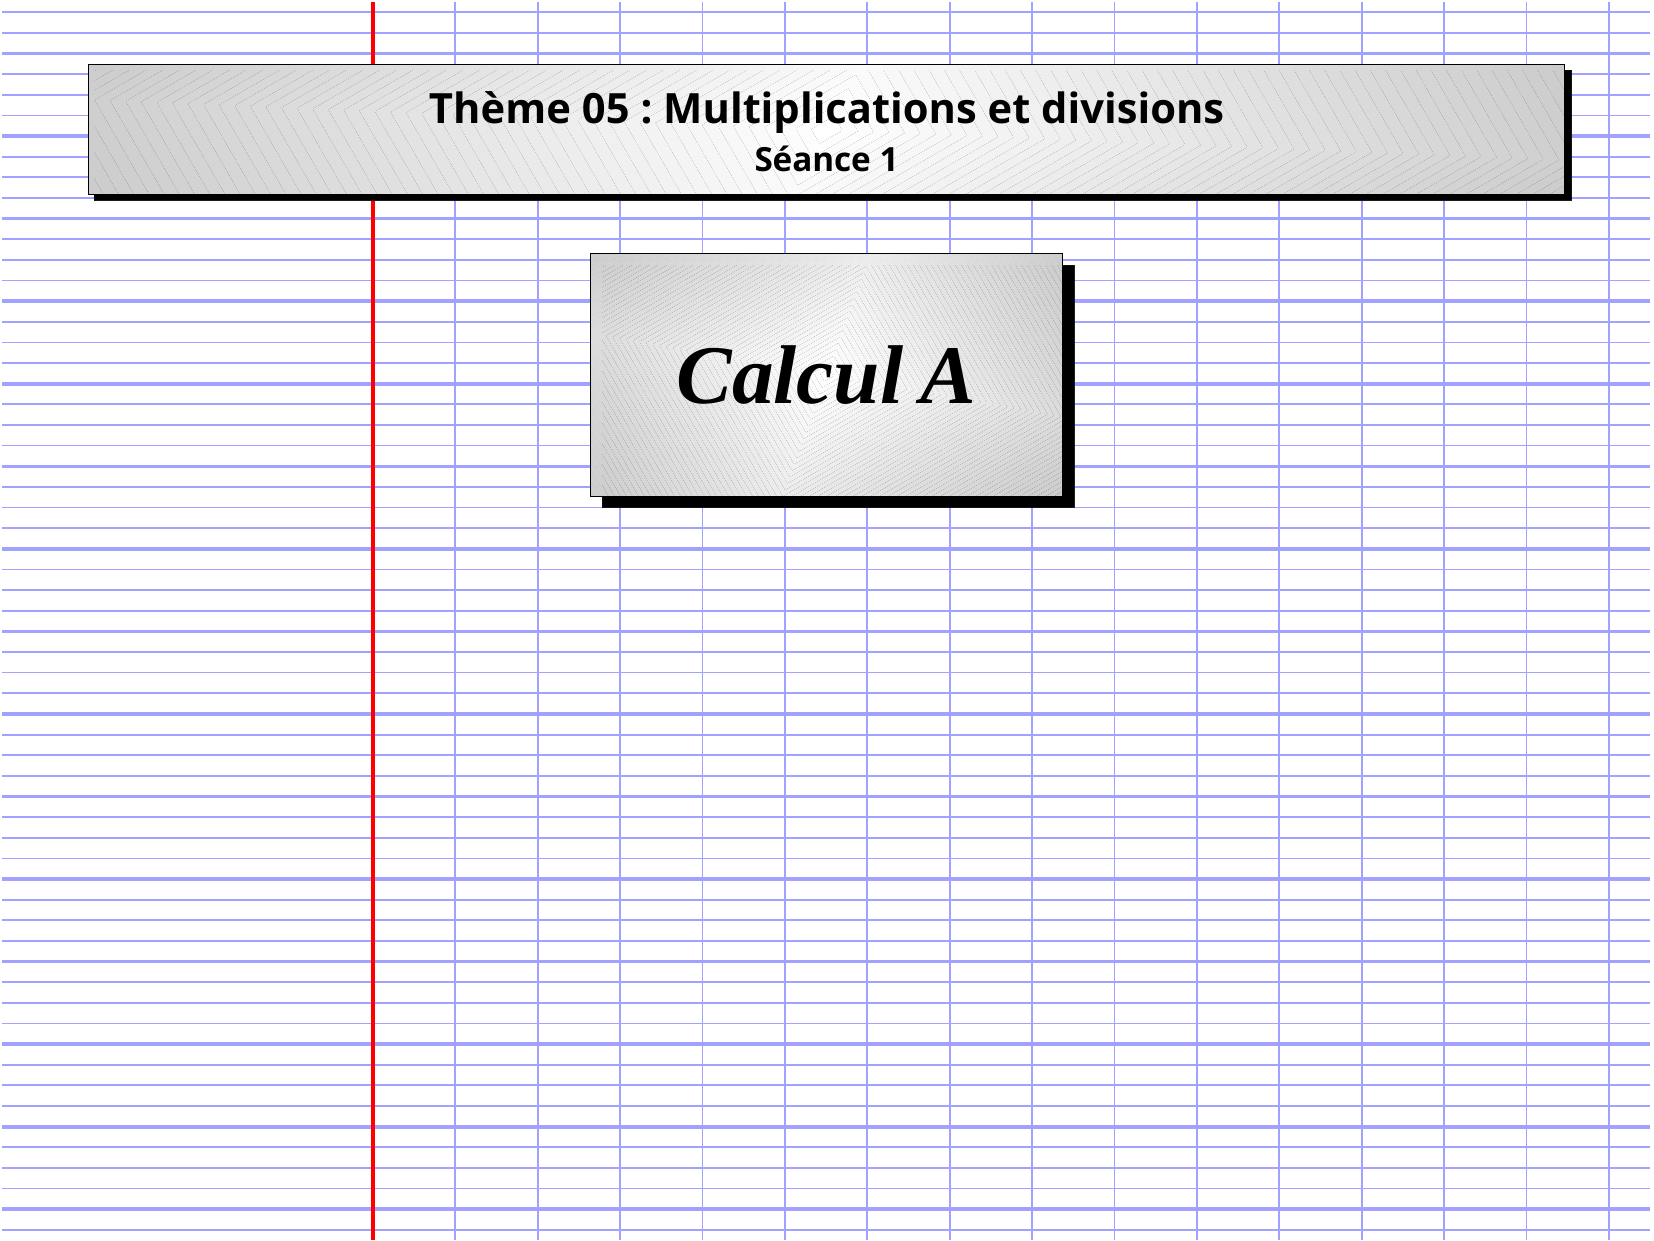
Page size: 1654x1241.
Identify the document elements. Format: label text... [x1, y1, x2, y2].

text_box Thème 05 : Multiplications et divisions Séance 1 [88, 64, 1565, 195]
picture [0, 0, 1654, 1241]
text_box Calcul A [590, 253, 1063, 497]
